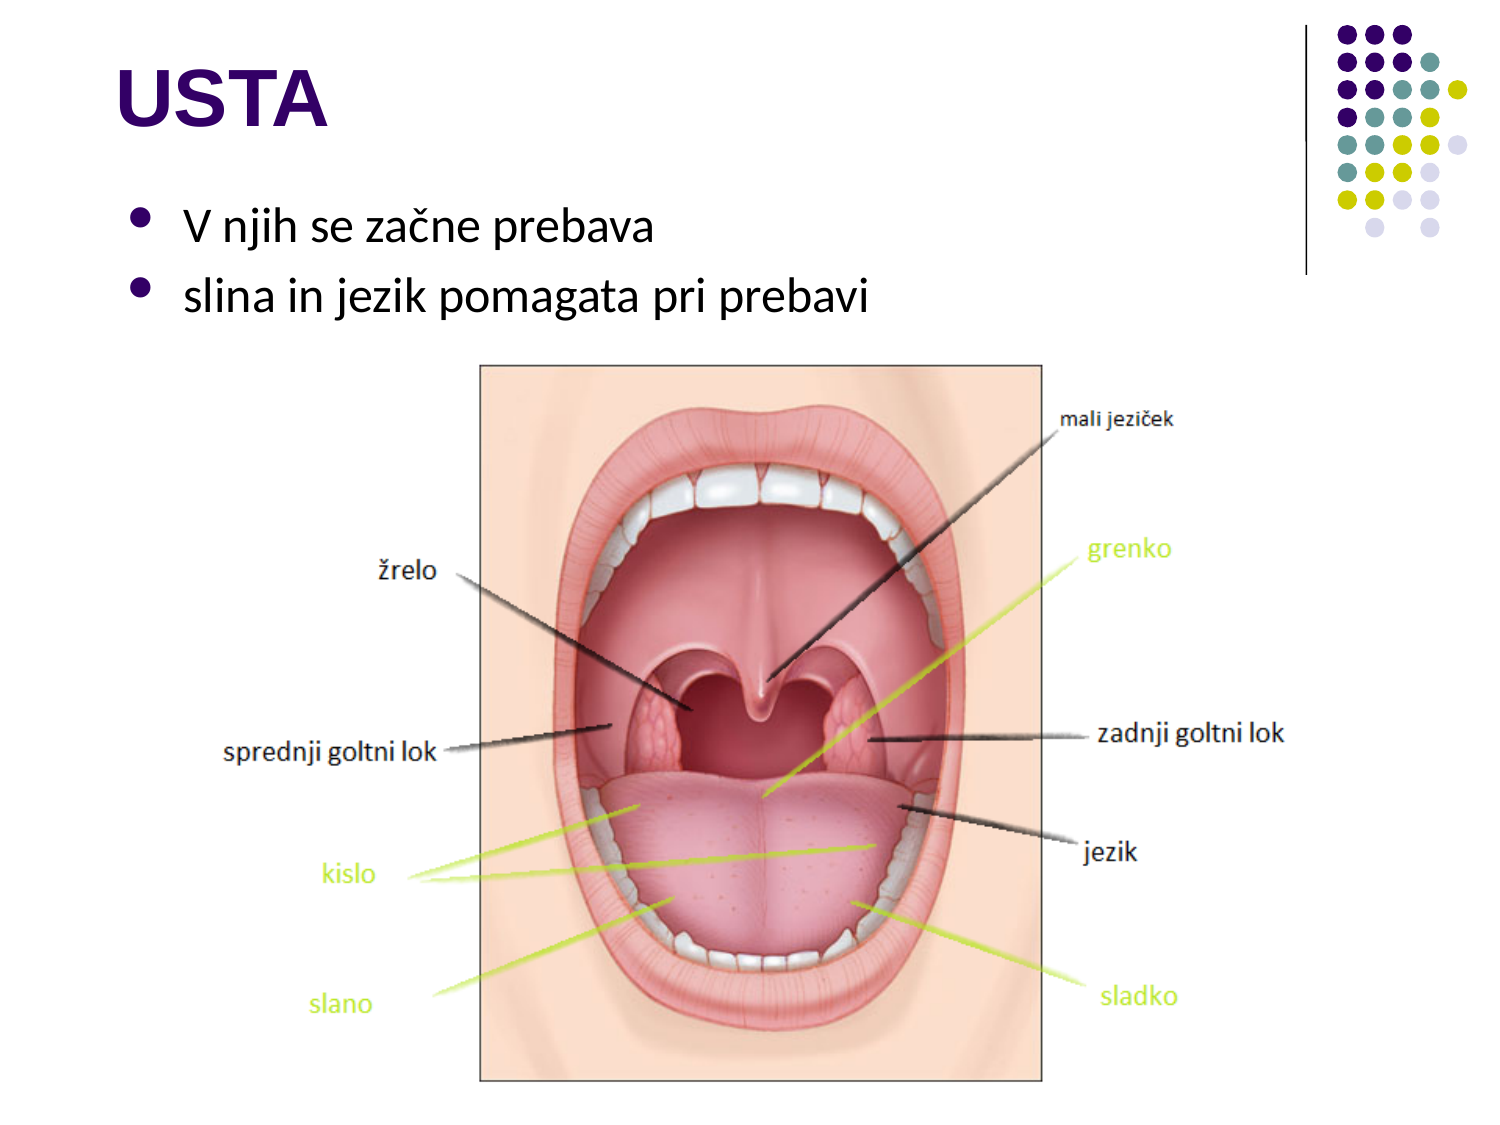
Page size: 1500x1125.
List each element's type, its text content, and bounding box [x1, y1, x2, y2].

list V njih se začne prebava slina in jezik pomagata pri prebavi [112, 184, 1463, 927]
title USTA [100, 0, 1451, 188]
picture [206, 337, 1332, 1093]
